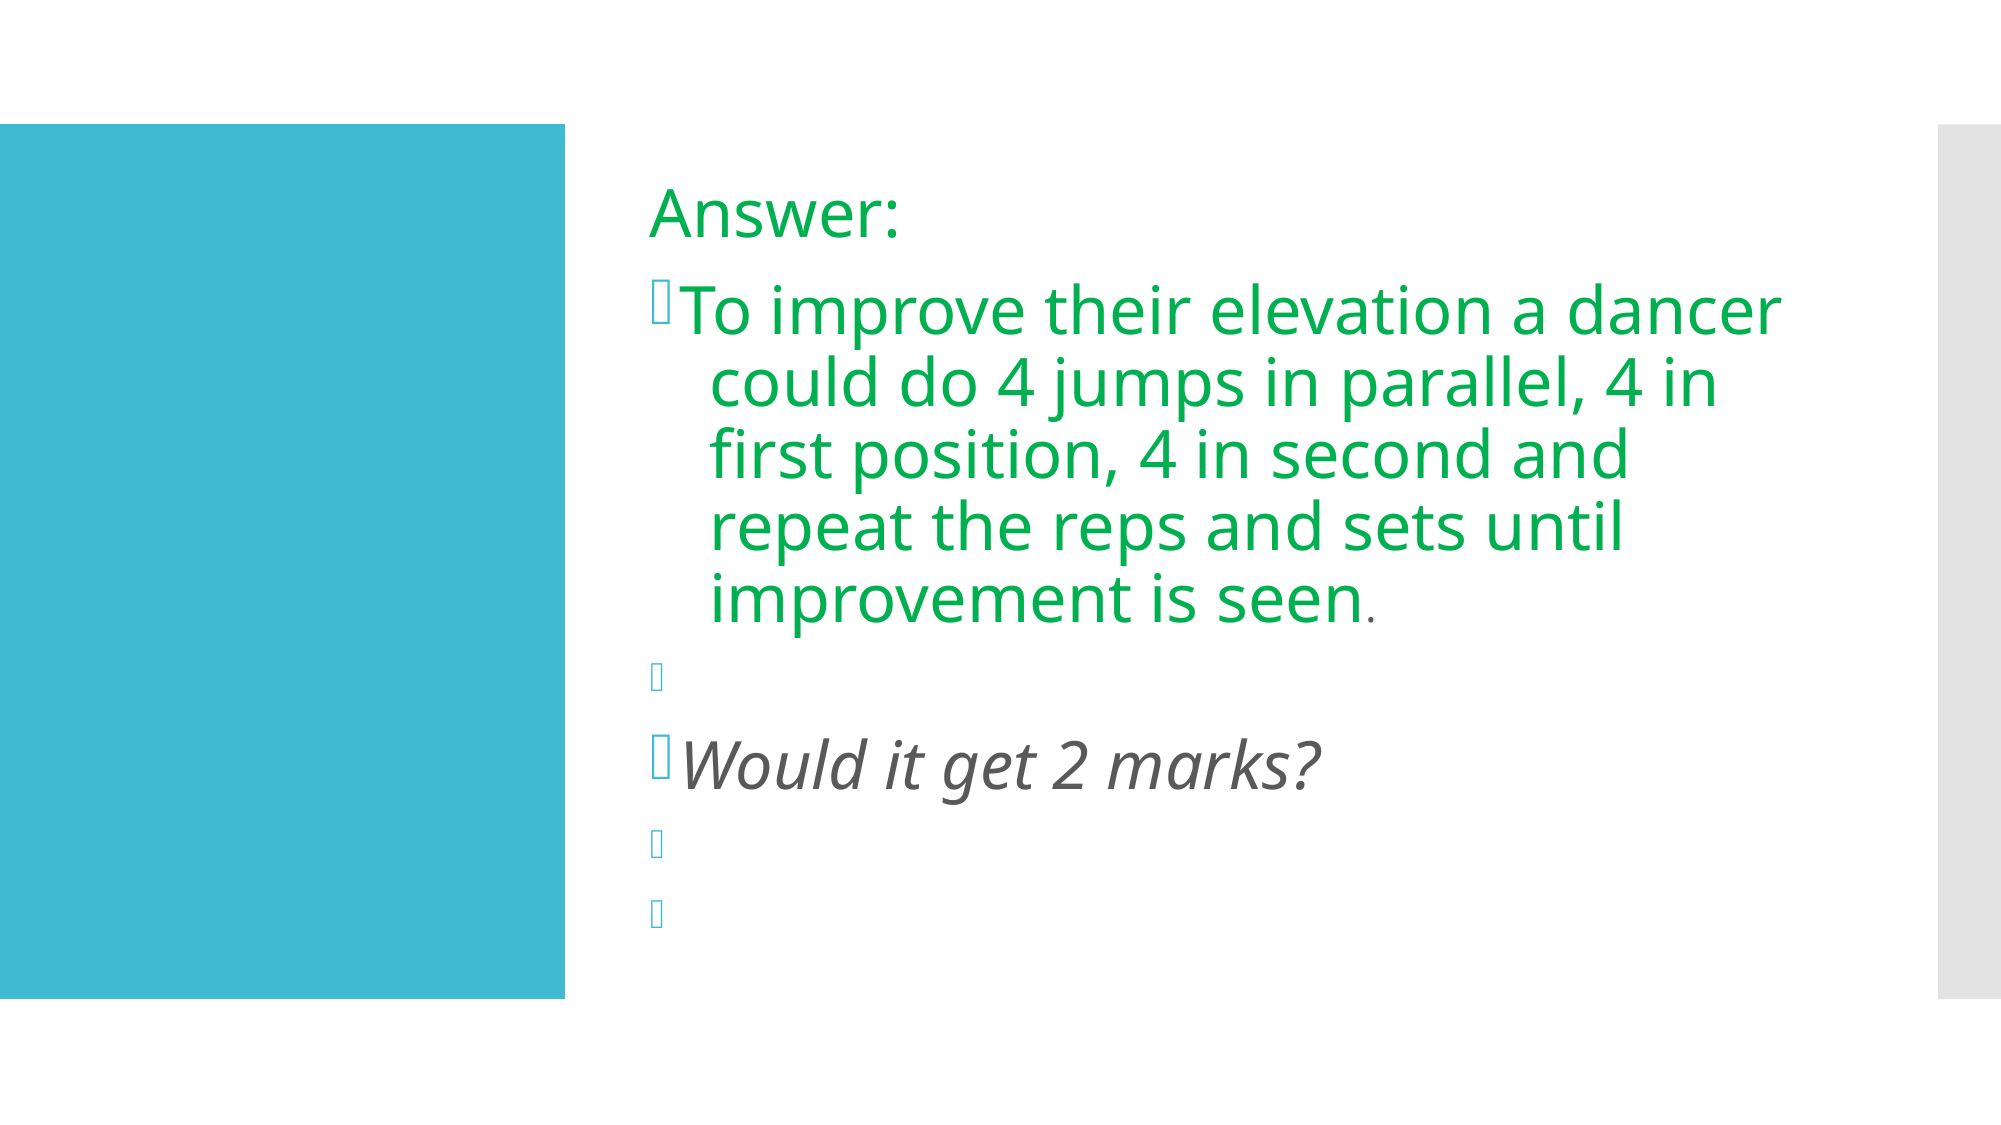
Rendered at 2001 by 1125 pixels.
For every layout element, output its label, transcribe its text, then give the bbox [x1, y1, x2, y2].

list Answer: To improve their elevation a dancer could do 4 jumps in parallel, 4 in first position, 4 in second and repeat the reps and sets until improvement is seen. Would it get 2 marks? [634, 141, 1835, 982]
